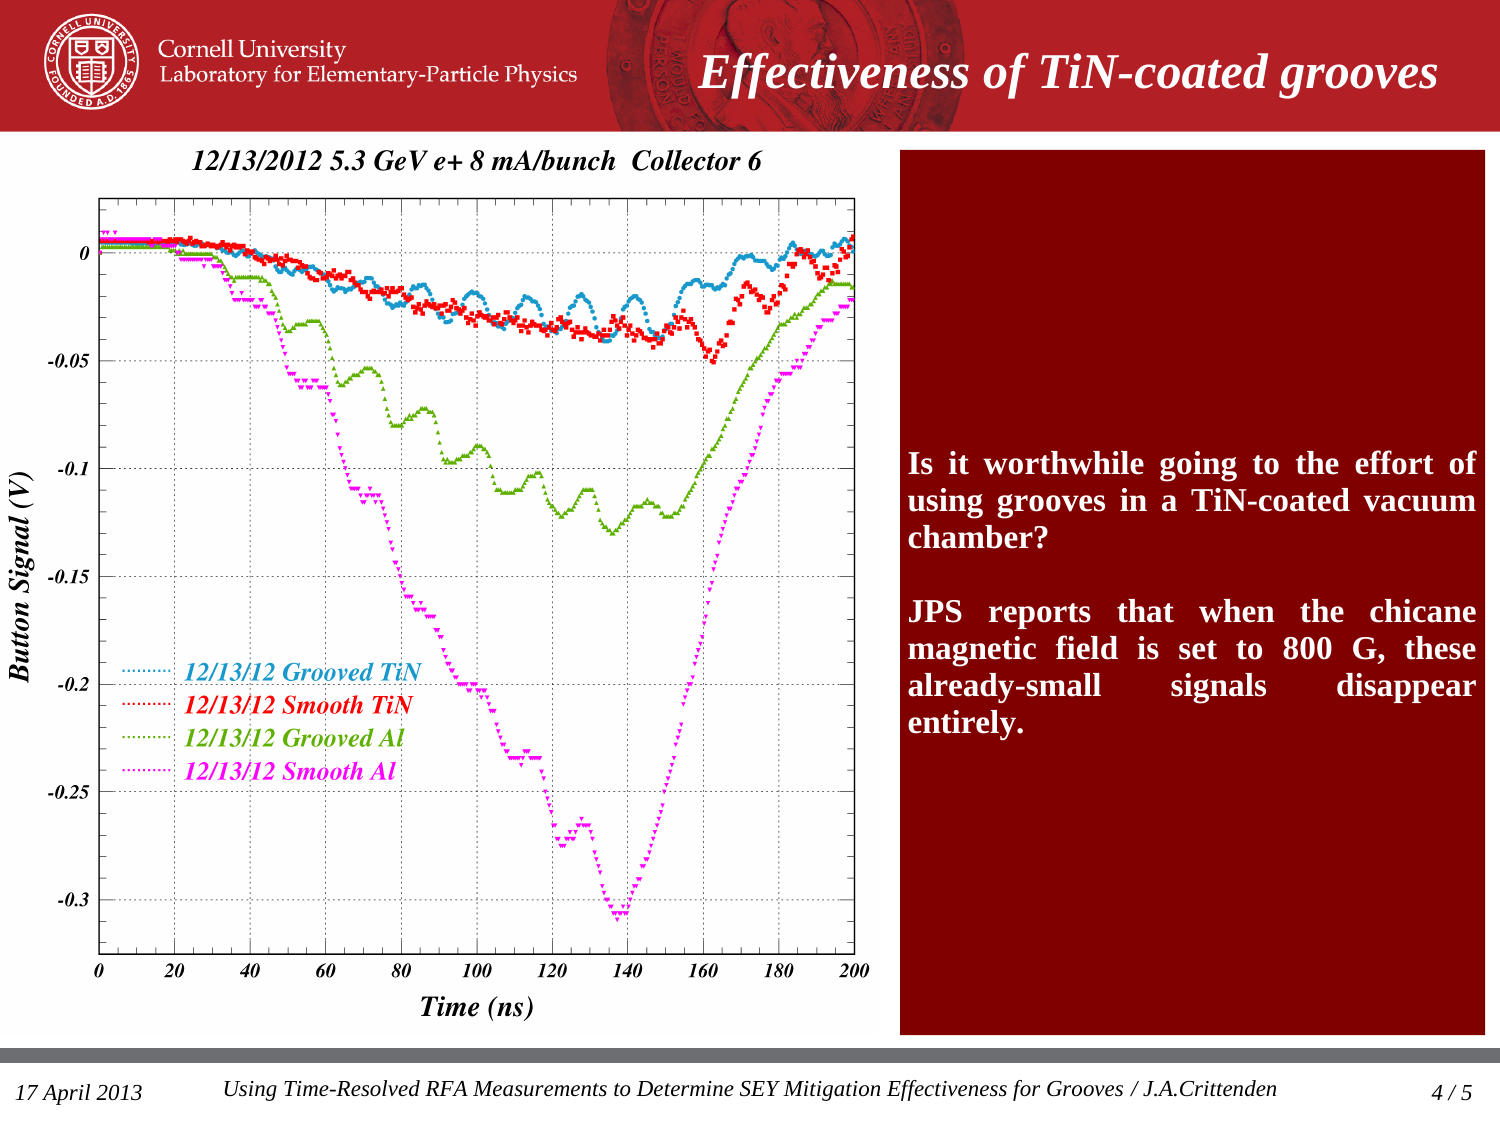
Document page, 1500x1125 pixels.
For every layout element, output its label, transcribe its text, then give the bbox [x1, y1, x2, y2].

text_box Is it worthwhile going to the effort of using grooves in a TiN-coated vacuum chamber? JPS reports that when the chicane magnetic field is set to 800 G, these already-small signals disappear entirely. [900, 149, 1486, 1036]
picture [0, 0, 1500, 132]
picture [0, 134, 879, 1036]
title Effectiveness of TiN-coated grooves [637, 7, 1500, 136]
